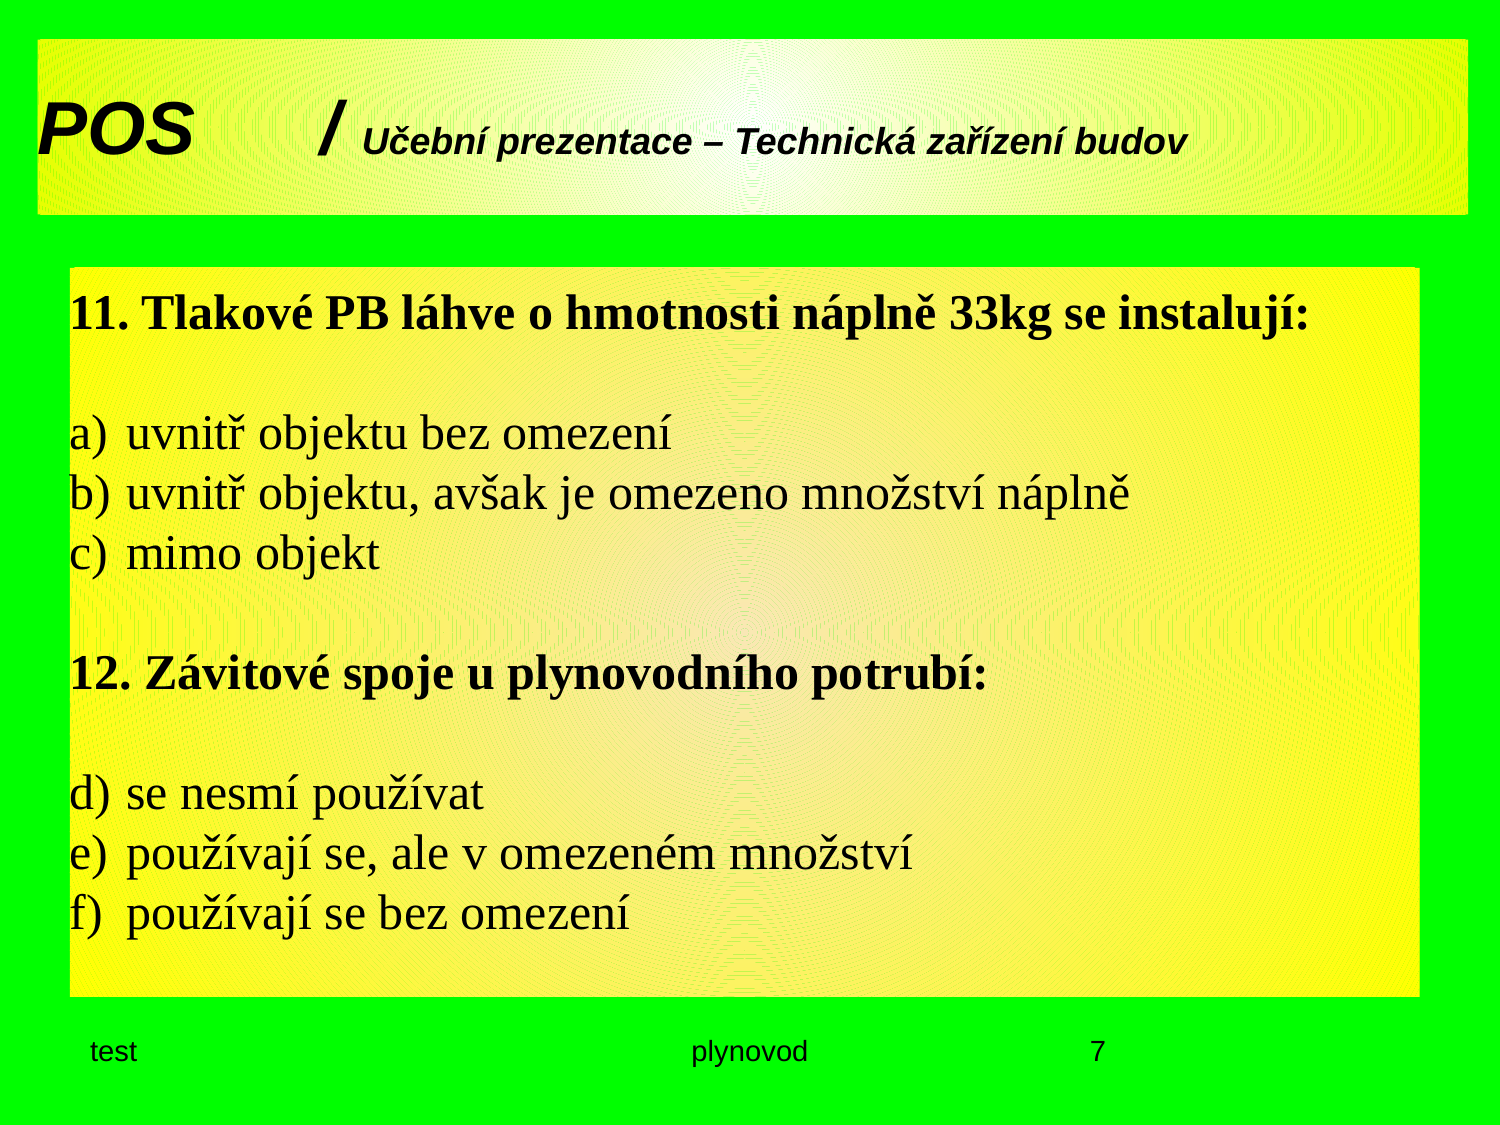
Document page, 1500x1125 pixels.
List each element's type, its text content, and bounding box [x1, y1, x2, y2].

text_box plynovod [512, 1024, 988, 1103]
text_box POS / Učební prezentace – Technická zařízení budov [38, 40, 1468, 214]
text_box [1074, 1024, 1426, 1103]
text_box 11. Tlakové PB láhve o hmotnosti náplně 33kg se instalují: uvnitř objektu bez omezení uvnitř objektu, avšak je omezeno množství náplně mimo objekt 12. Závitové spoje u plynovodního potrubí: se nesmí používat používají se, ale v omezeném množství používají se bez omezení [69, 267, 1420, 997]
text_box test [75, 1024, 426, 1103]
